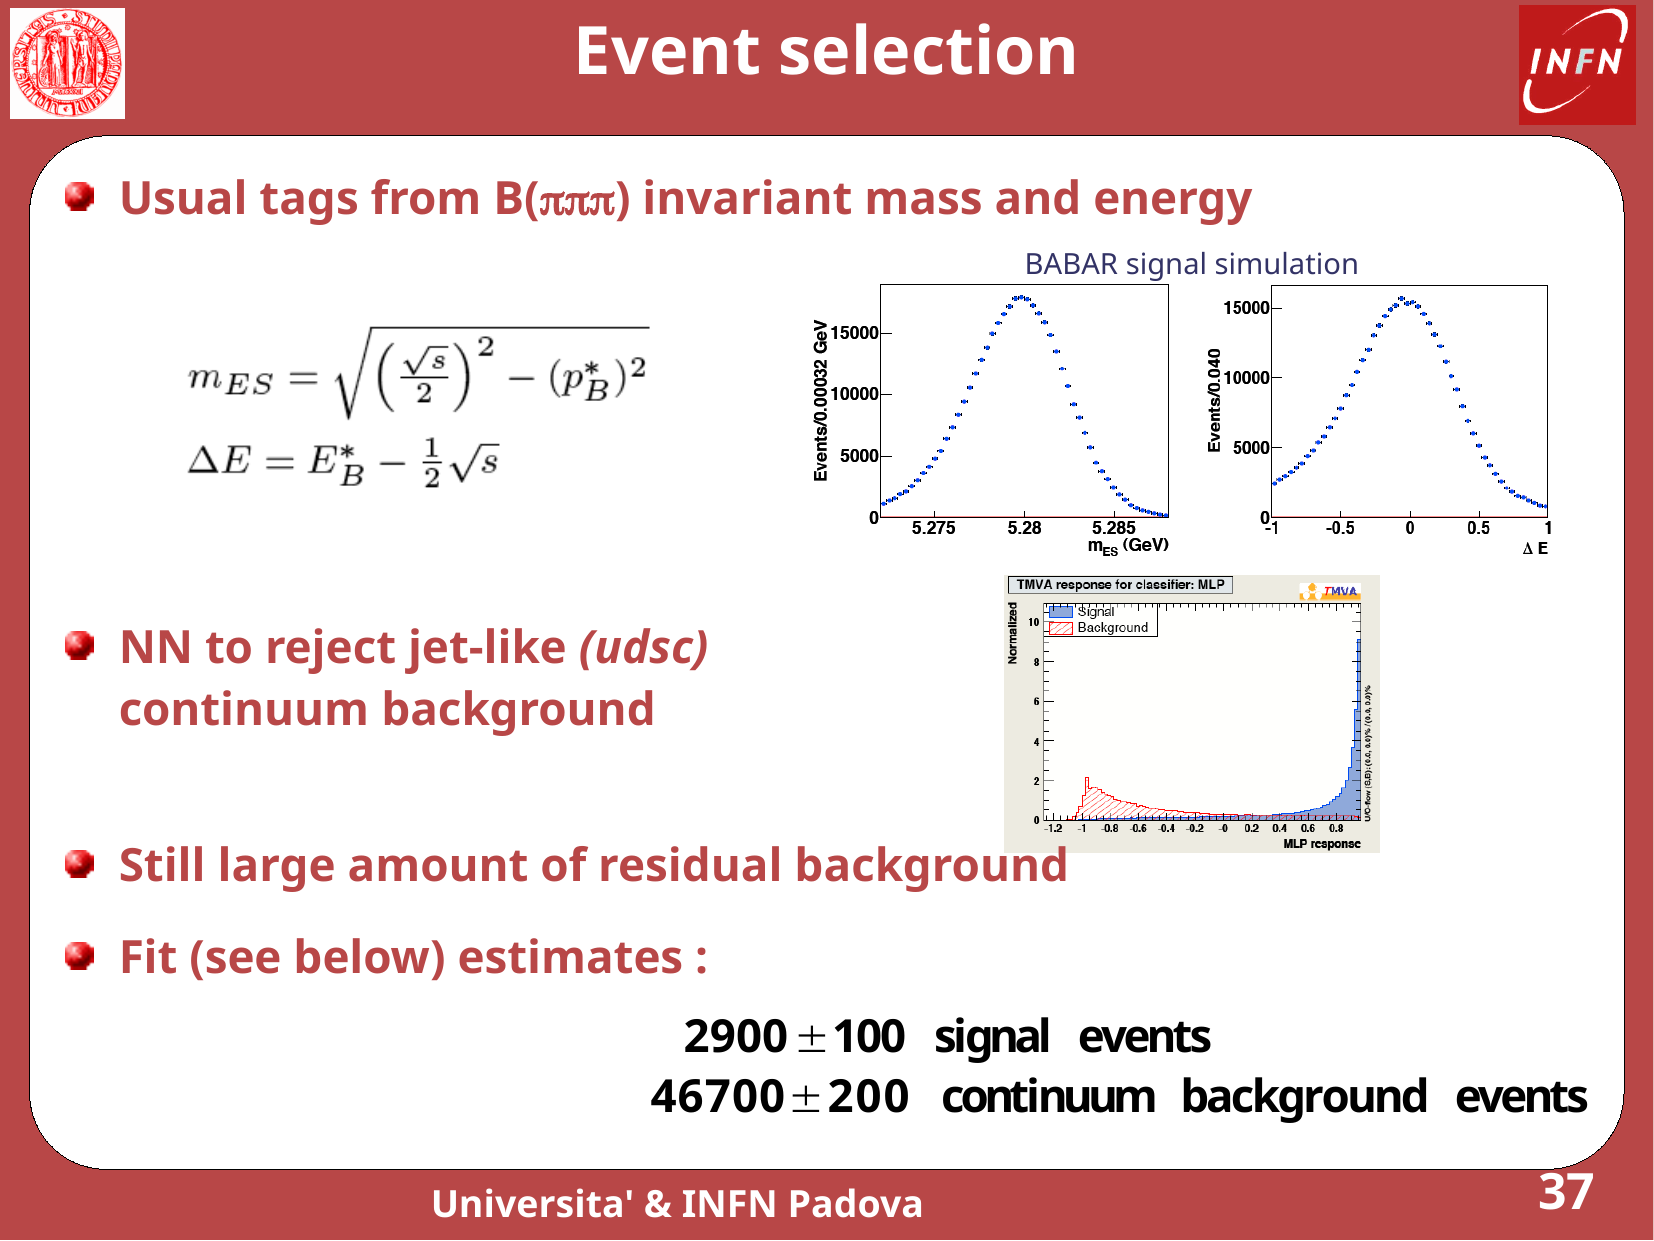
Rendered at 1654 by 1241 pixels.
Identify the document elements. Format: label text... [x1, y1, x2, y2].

chart [642, 1009, 1592, 1140]
list NN to reject jet-like (udsc) continuum background [38, 614, 827, 756]
list Usual tags from B(ppp) invariant mass and energy [38, 165, 1625, 240]
text_box BABAR signal simulation [1009, 236, 1400, 286]
picture [177, 308, 685, 502]
picture [797, 273, 1565, 562]
title Event selection [82, 0, 1571, 99]
picture [1003, 573, 1381, 857]
list Still large amount of residual background Fit (see below) estimates : [38, 832, 1300, 1004]
